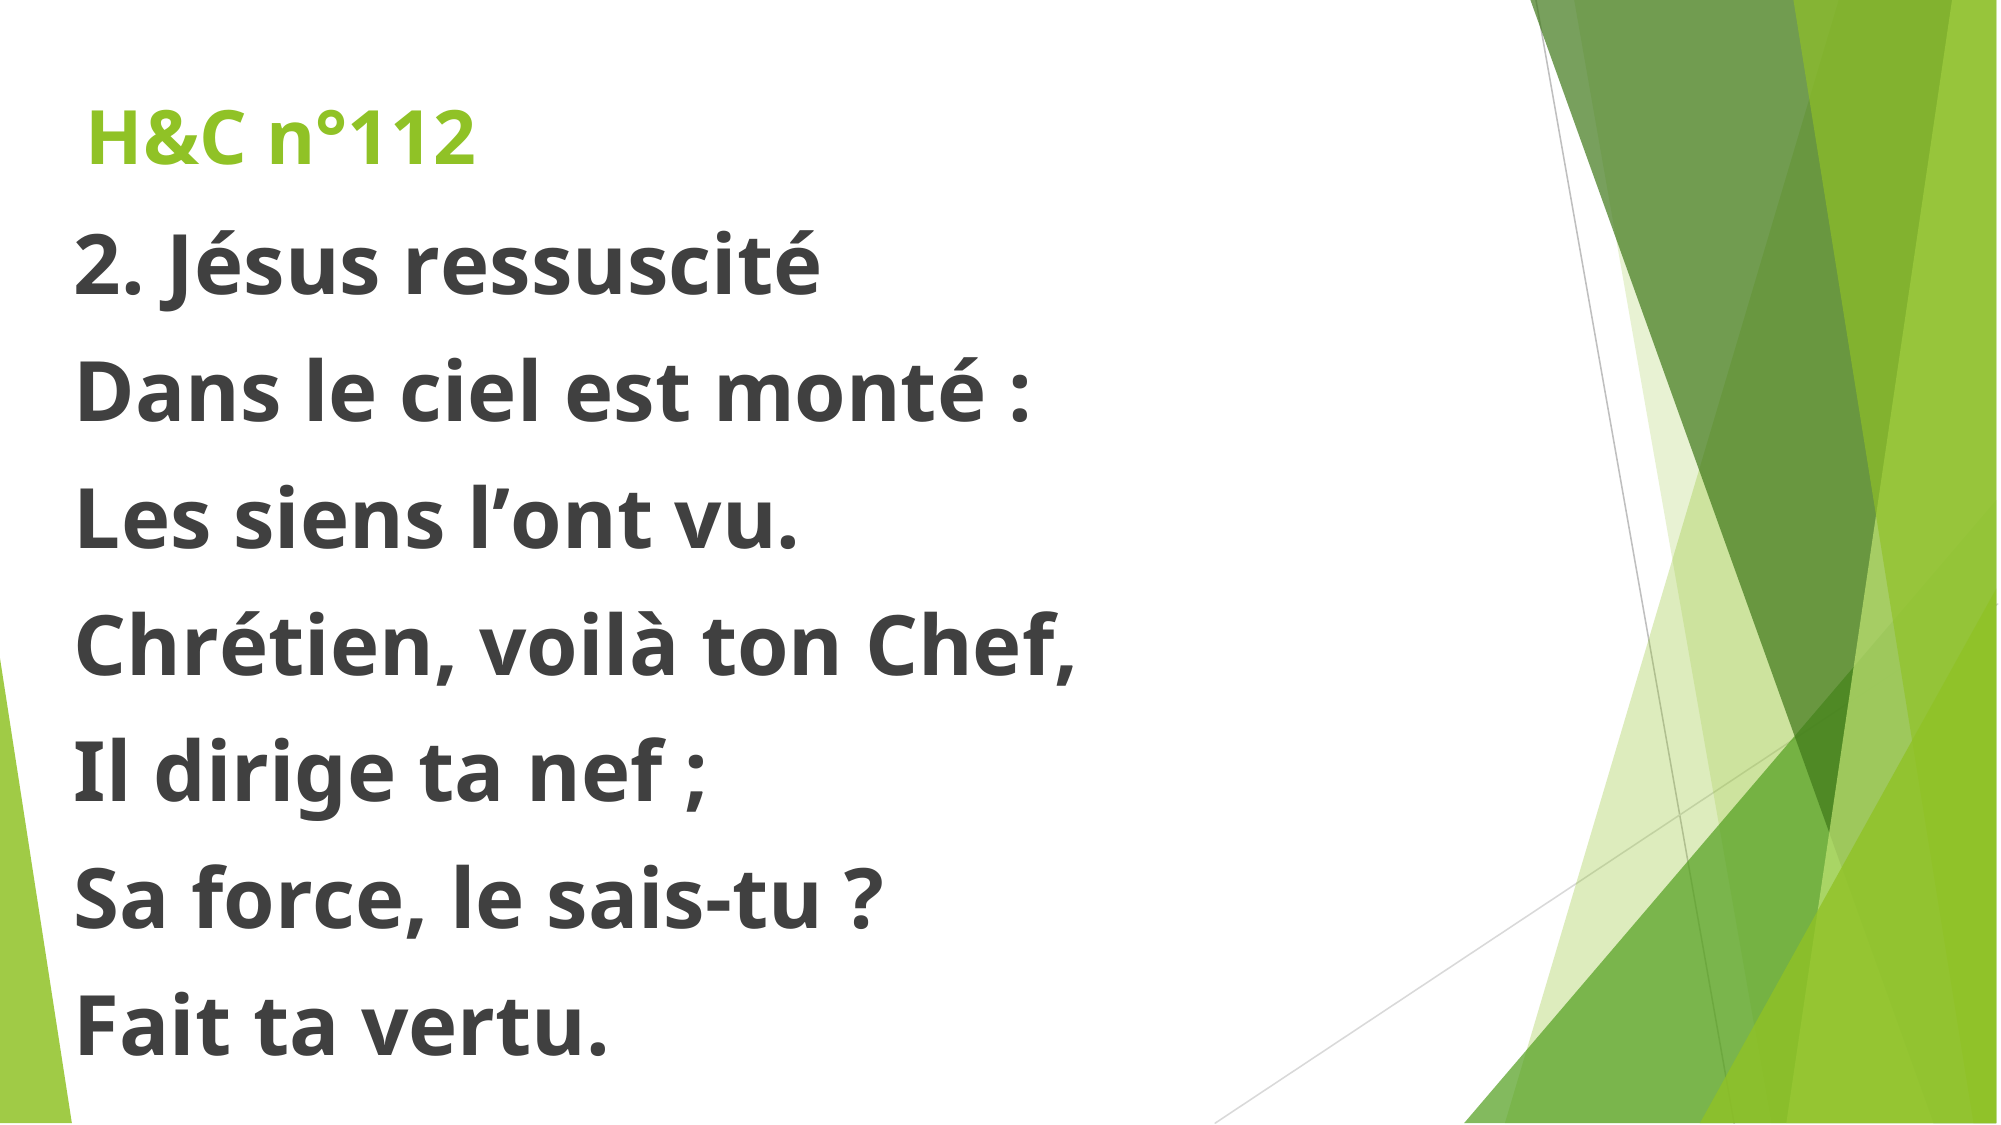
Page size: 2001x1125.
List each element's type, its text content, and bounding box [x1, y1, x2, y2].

text_box 2. Jésus ressuscité Dans le ciel est monté : Les siens l’ont vu. Chrétien, voilà ton Chef, Il dirige ta nef ; Sa force, le sais-tu ? Fait ta vertu. [59, 188, 2001, 1075]
text_box H&C n°112 [70, 82, 863, 188]
